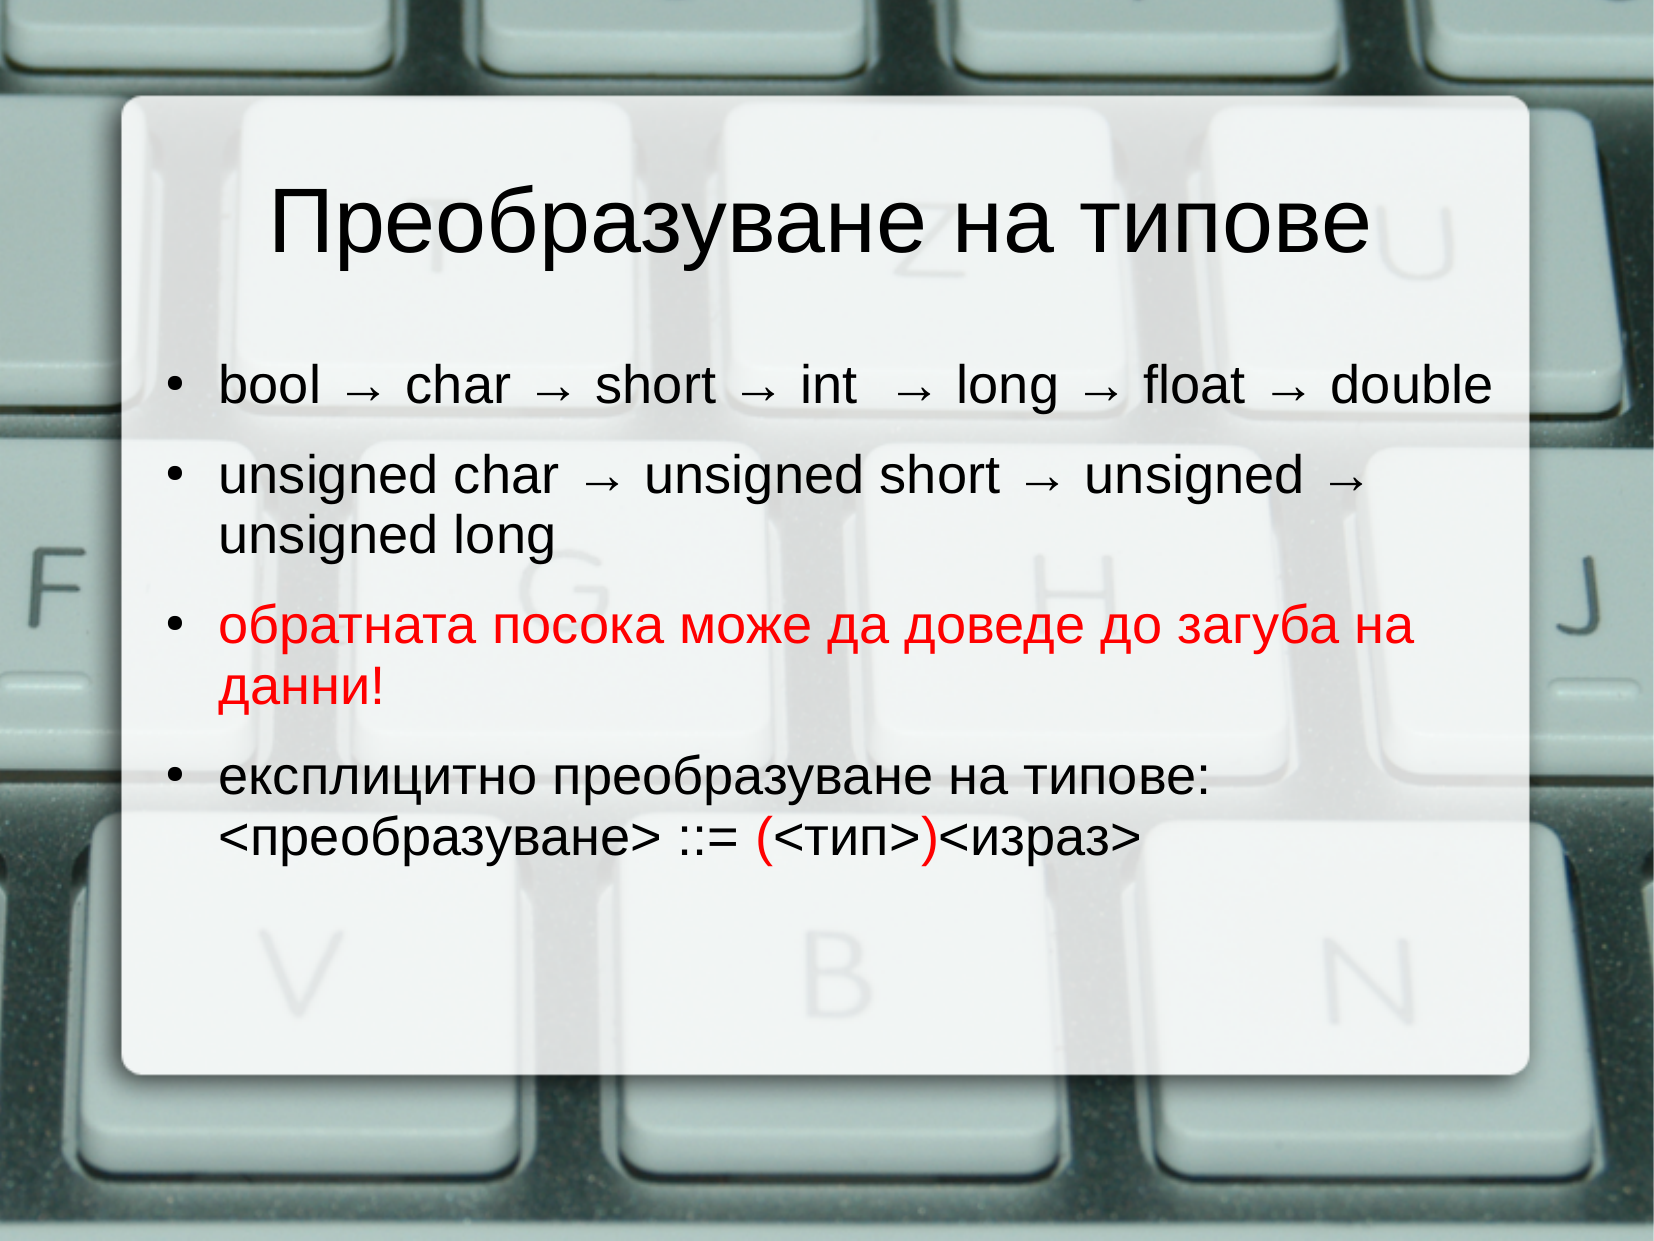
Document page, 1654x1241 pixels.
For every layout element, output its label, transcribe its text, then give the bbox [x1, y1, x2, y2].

picture [0, 0, 1654, 1241]
title Преобразуване на типове [135, 117, 1506, 325]
list bool → char → short → int → long → float → double unsigned char → unsigned short → unsigned → unsigned long обратната посока може да доведе до загуба на данни! експлицитно преобразуване на типове: <преобразуване> ::= (<тип>)<израз> [147, 354, 1506, 1074]
